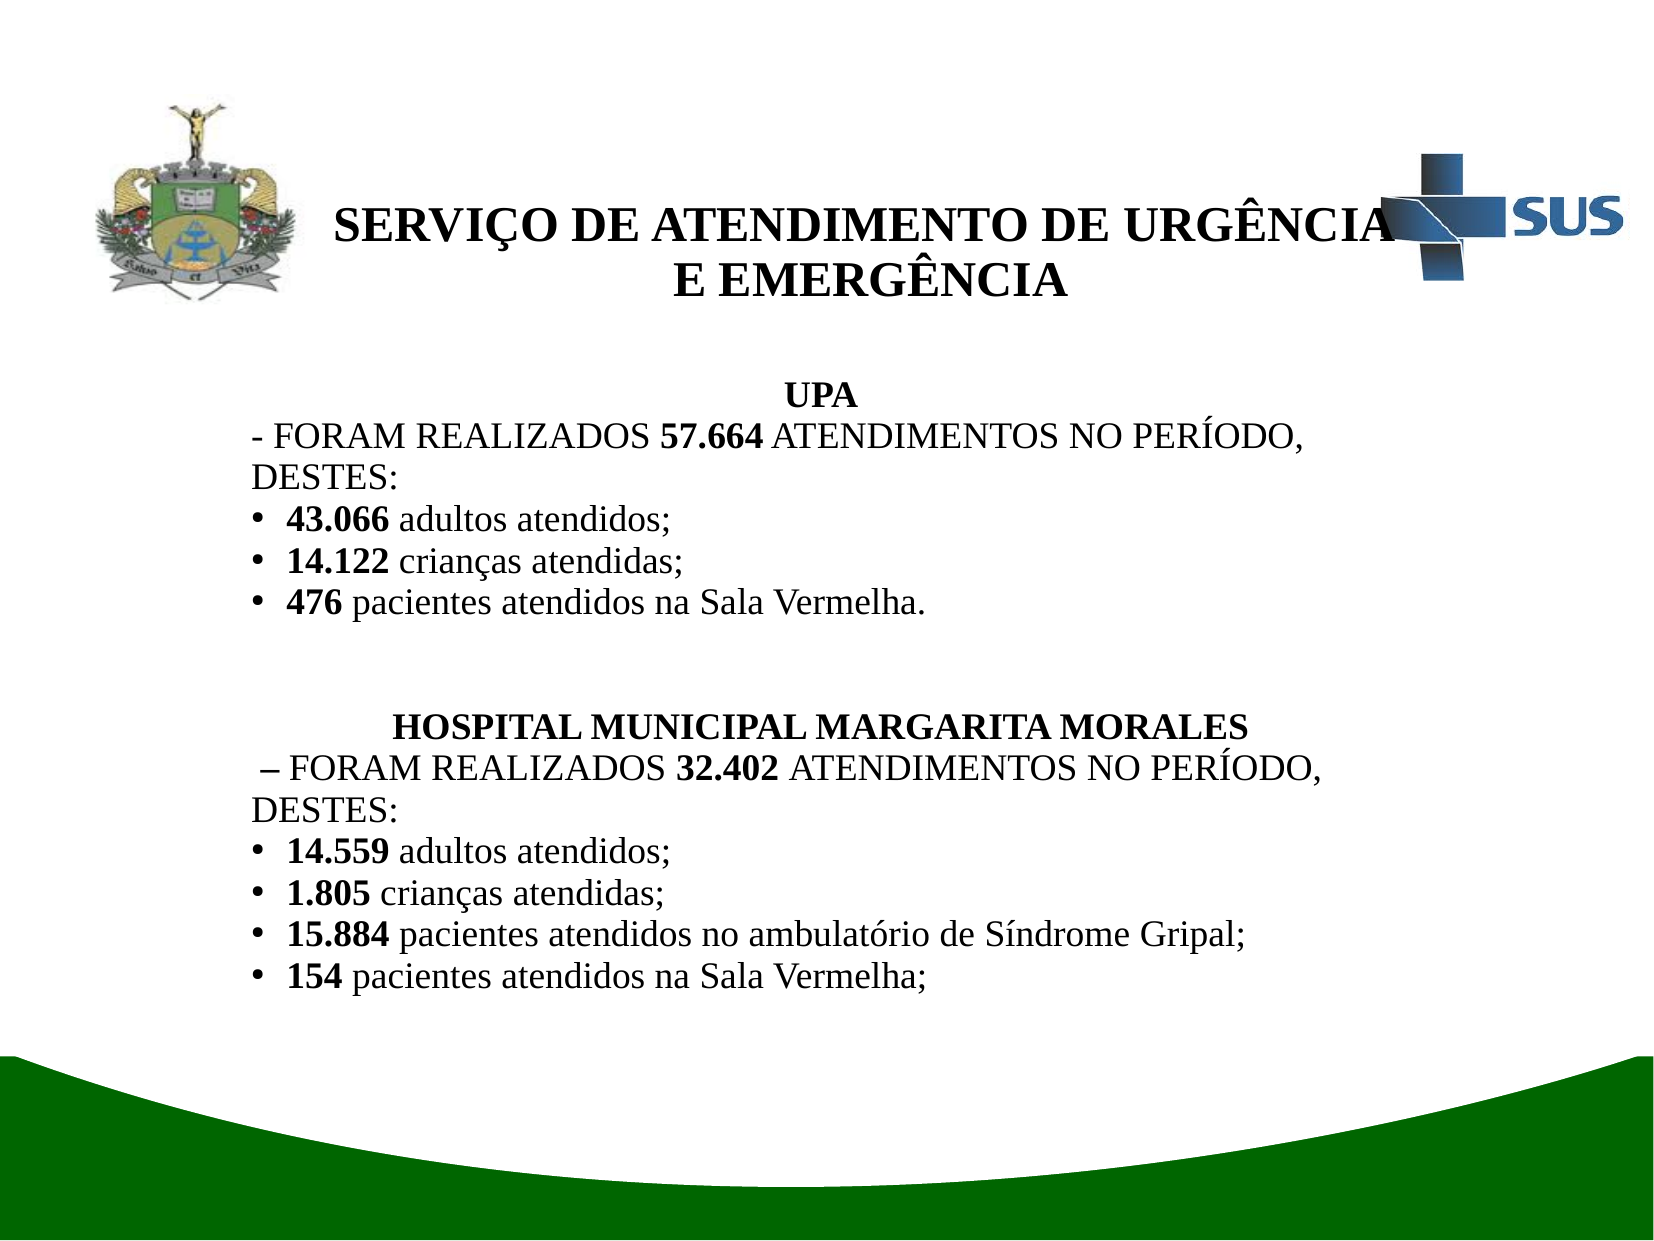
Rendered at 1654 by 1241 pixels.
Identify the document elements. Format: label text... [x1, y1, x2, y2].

picture [82, 94, 308, 319]
text_box SERVIÇO DE ATENDIMENTO DE URGÊNCIA E EMERGÊNCIA [318, 189, 1410, 316]
text_box UPA - FORAM REALIZADOS 57.664 ATENDIMENTOS NO PERÍODO, DESTES: 43.066 adultos atendidos; 14.122 crianças atendidas; 476 pacientes atendidos na Sala Vermelha. HOSPITAL MUNICIPAL MARGARITA MORALES – FORAM REALIZADOS 32.402 ATENDIMENTOS NO PERÍODO, DESTES: 14.559 adultos atendidos; 1.805 crianças atendidas; 15.884 pacientes atendidos no ambulatório de Síndrome Gripal; 154 pacientes atendidos na Sala Vermelha; [236, 366, 1406, 1241]
text_box [0, 1050, 236, 1241]
text_box [1406, 1050, 1654, 1241]
picture [1380, 153, 1630, 281]
